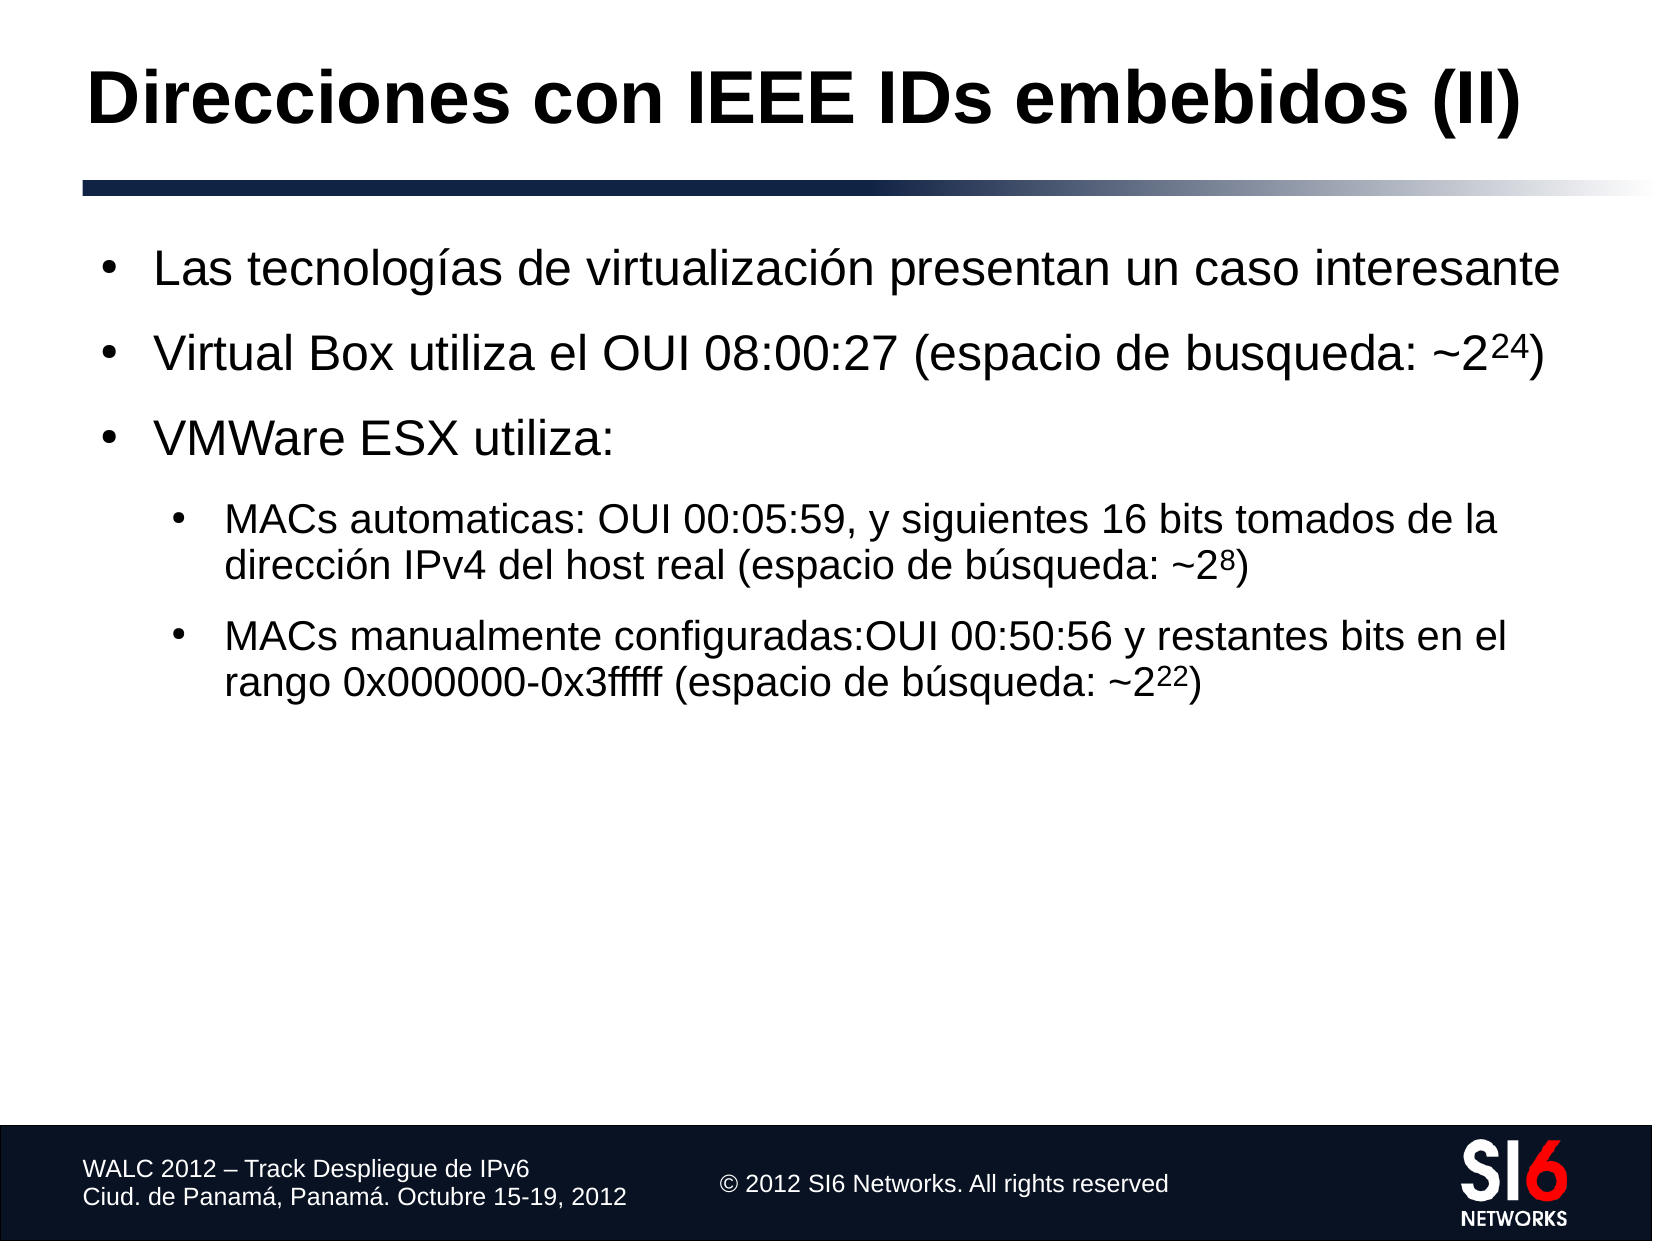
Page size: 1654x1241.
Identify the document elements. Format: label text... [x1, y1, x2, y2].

list Las tecnologías de virtualización presentan un caso interesante Virtual Box utiliza el OUI 08:00:27 (espacio de busqueda: ~224) VMWare ESX utiliza: MACs automaticas: OUI 00:05:59, y siguientes 16 bits tomados de la dirección IPv4 del host real (espacio de búsqueda: ~28) MACs manualmente configuradas:OUI 00:50:56 y restantes bits en el rango 0x000000-0x3fffff (espacio de búsqueda: ~222) [82, 240, 1571, 1059]
picture [1461, 1139, 1567, 1226]
title Direcciones con IEEE IDs embebidos (II) [86, 30, 1576, 166]
